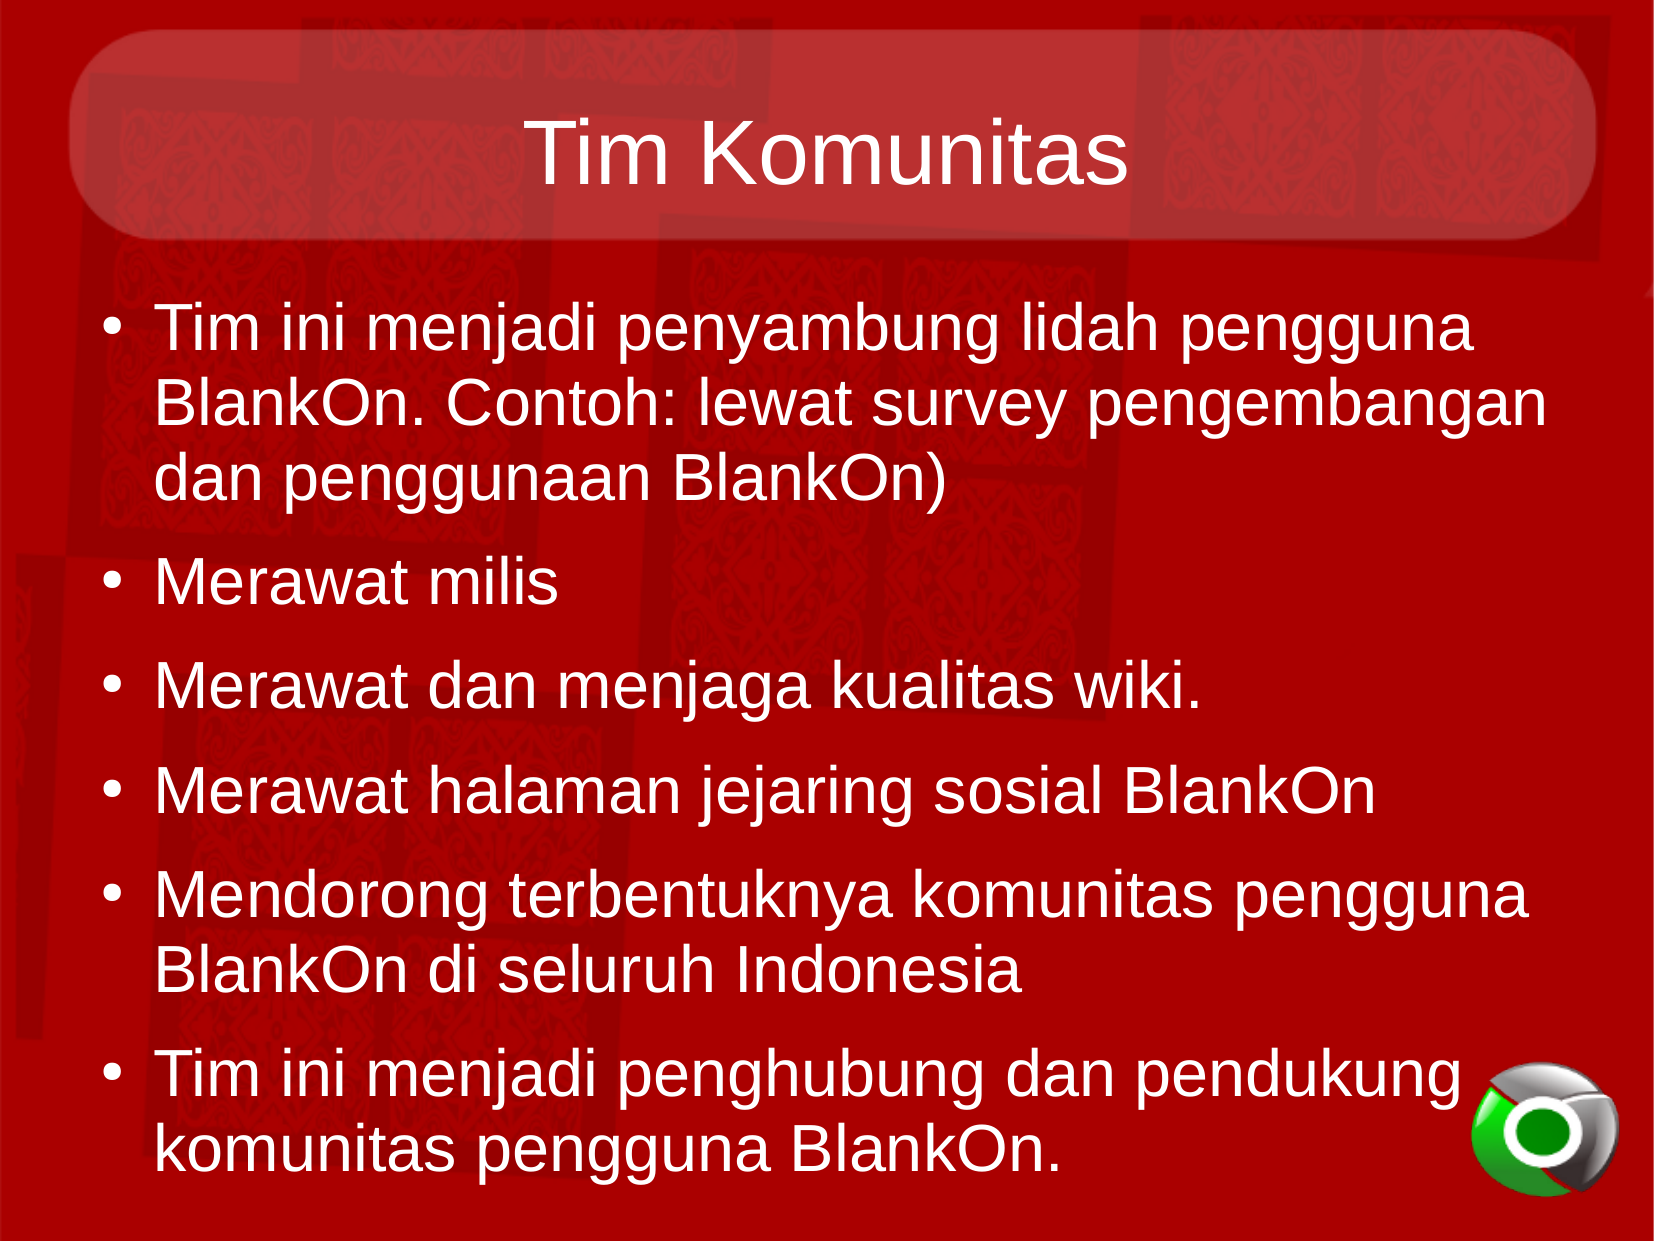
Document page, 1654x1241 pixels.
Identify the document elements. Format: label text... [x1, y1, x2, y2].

title Tim Komunitas [82, 49, 1571, 257]
list Tim ini menjadi penyambung lidah pengguna BlankOn. Contoh: lewat survey pengembangan dan penggunaan BlankOn) Merawat milis Merawat dan menjaga kualitas wiki. Merawat halaman jejaring sosial BlankOn Mendorong terbentuknya komunitas pengguna BlankOn di seluruh Indonesia Tim ini menjadi penghubung dan pendukung komunitas pengguna BlankOn. [82, 290, 1571, 1186]
picture [0, 0, 1654, 1241]
